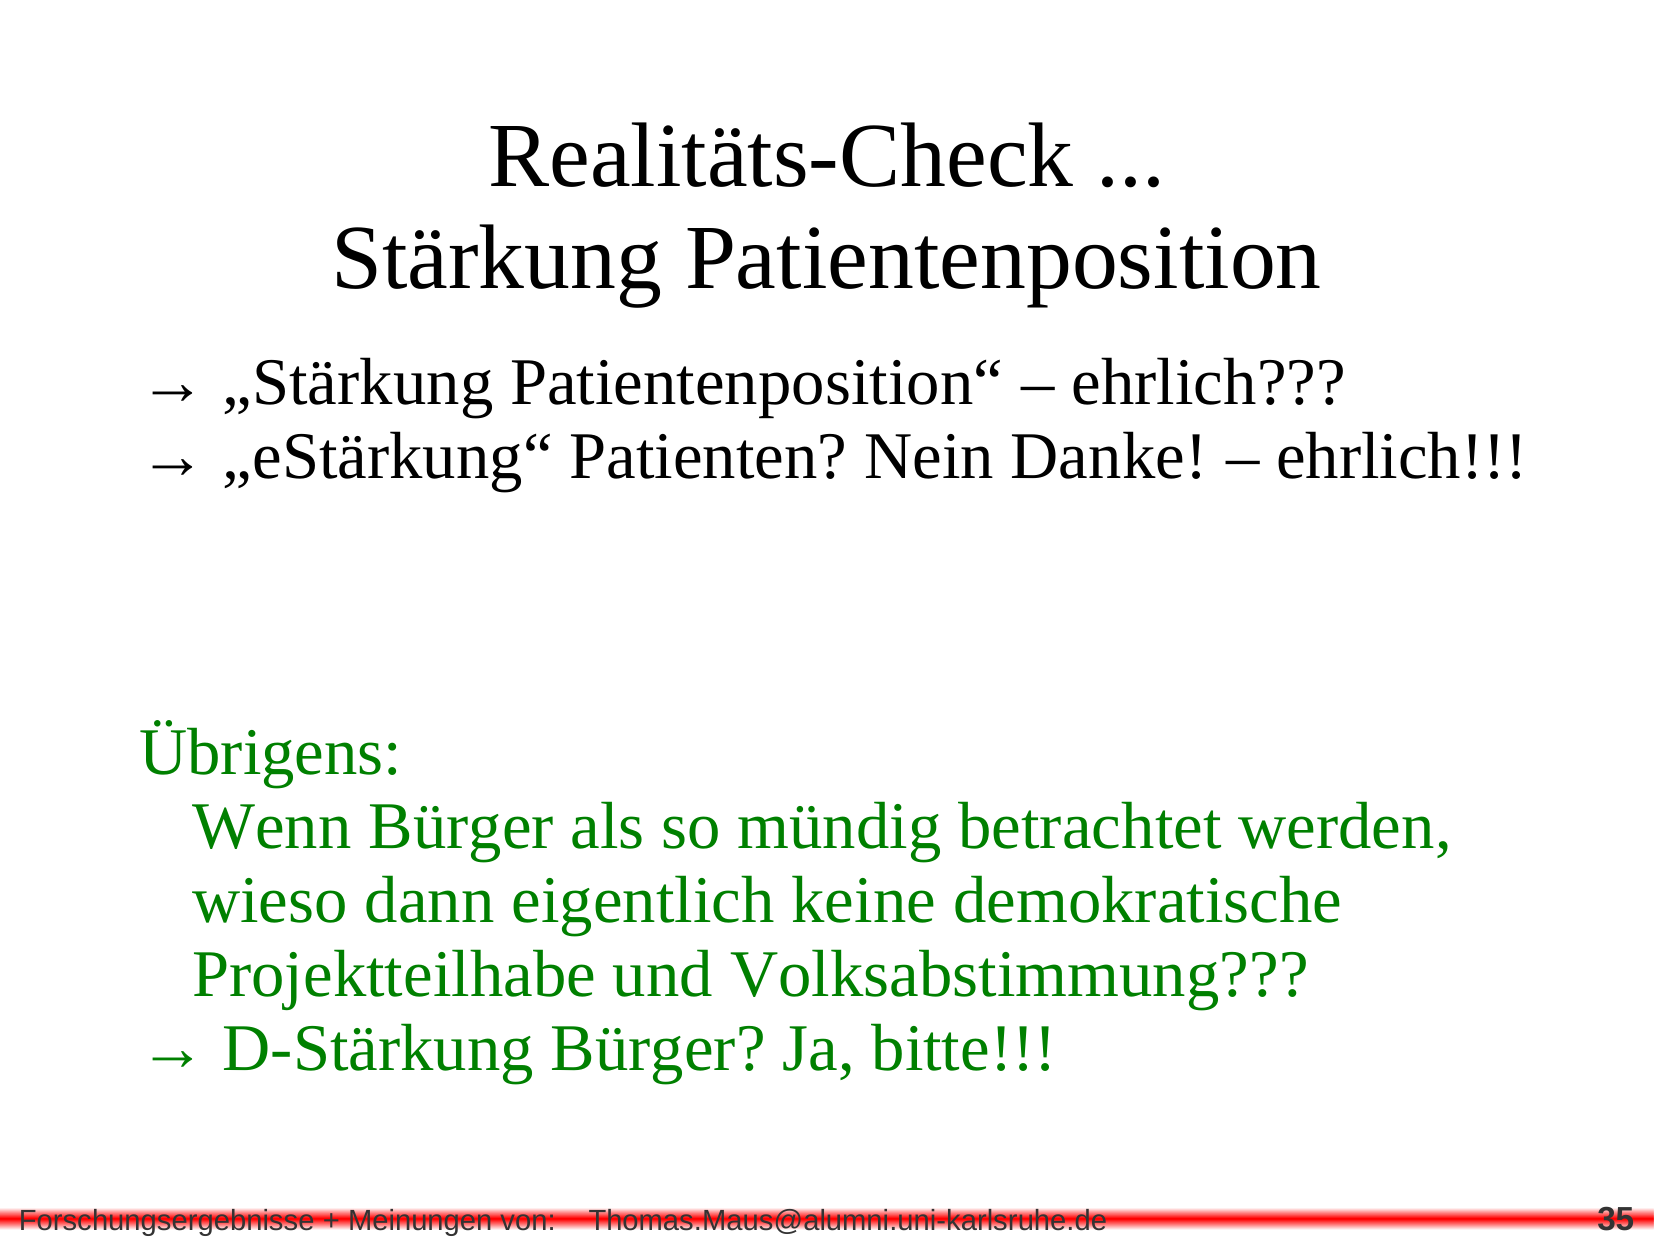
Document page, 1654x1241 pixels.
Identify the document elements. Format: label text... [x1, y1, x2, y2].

list → „Stärkung Patientenposition“ – ehrlich??? → „eStärkung“ Patienten? Nein Danke! – ehrlich!!! Übrigens: Wenn Bürger als so mündig betrachtet werden, wieso dann eigentlich keine demokratische Projektteilhabe und Volksabstimmung??? → D-Stärkung Bürger? Ja, bitte!!! [121, 344, 1534, 1153]
title Realitäts-Check ... Stärkung Patientenposition [121, 95, 1534, 318]
